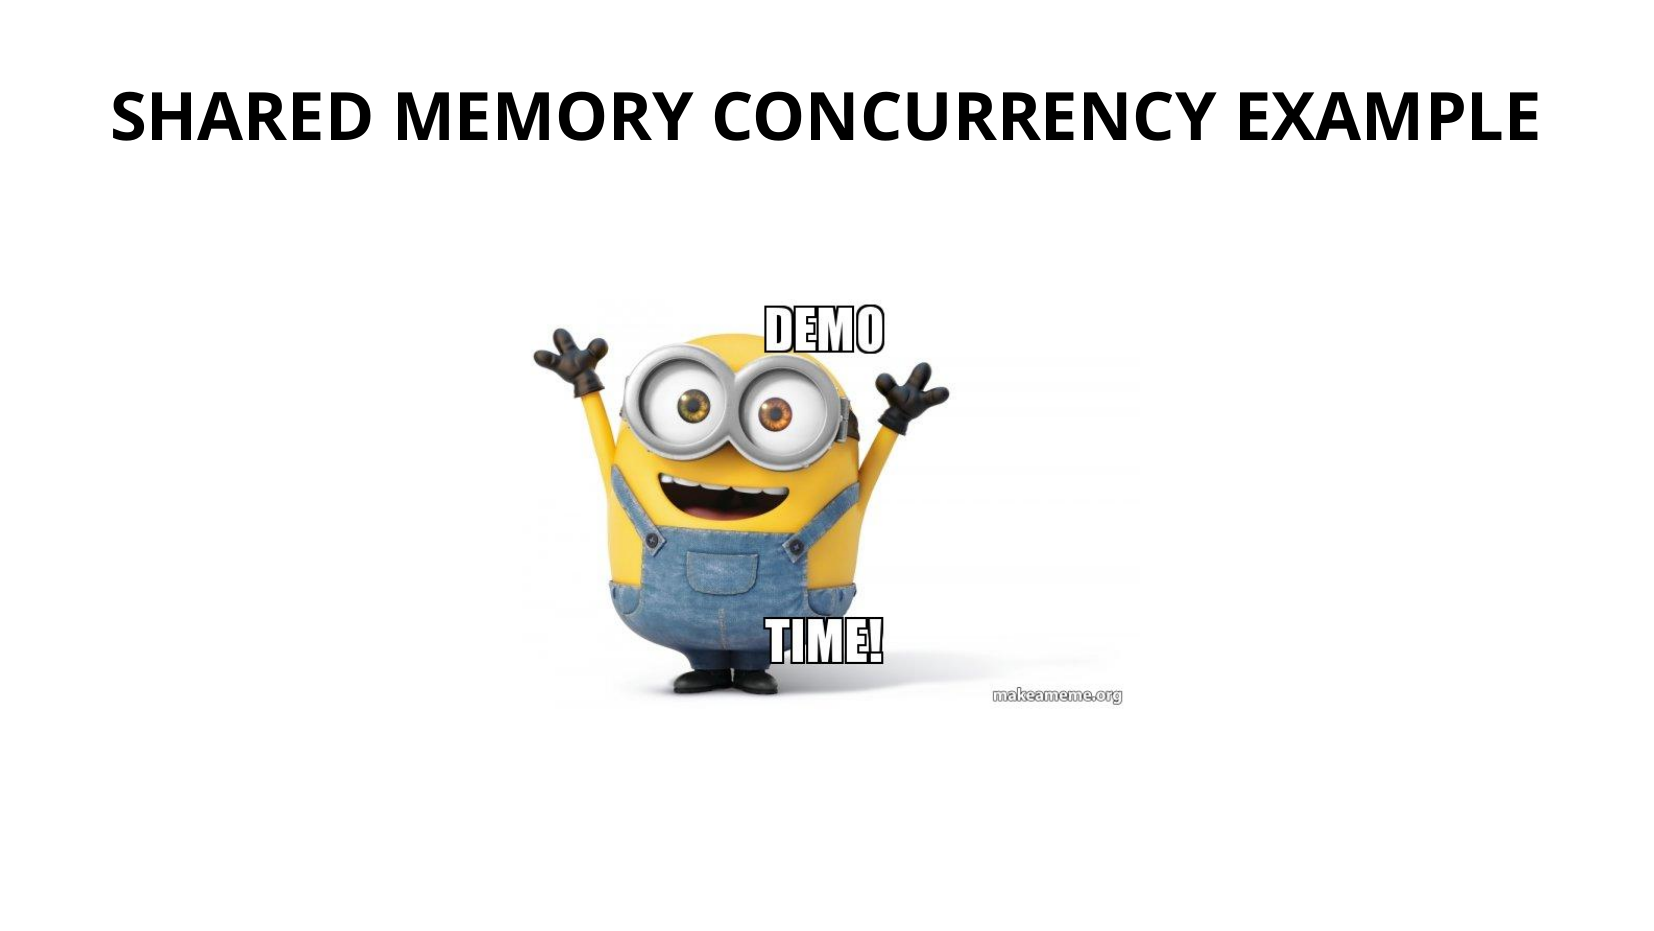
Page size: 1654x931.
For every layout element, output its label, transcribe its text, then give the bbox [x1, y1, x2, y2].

title SHARED MEMORY CONCURRENCY EXAMPLE [82, 33, 1571, 196]
picture [514, 291, 1140, 710]
